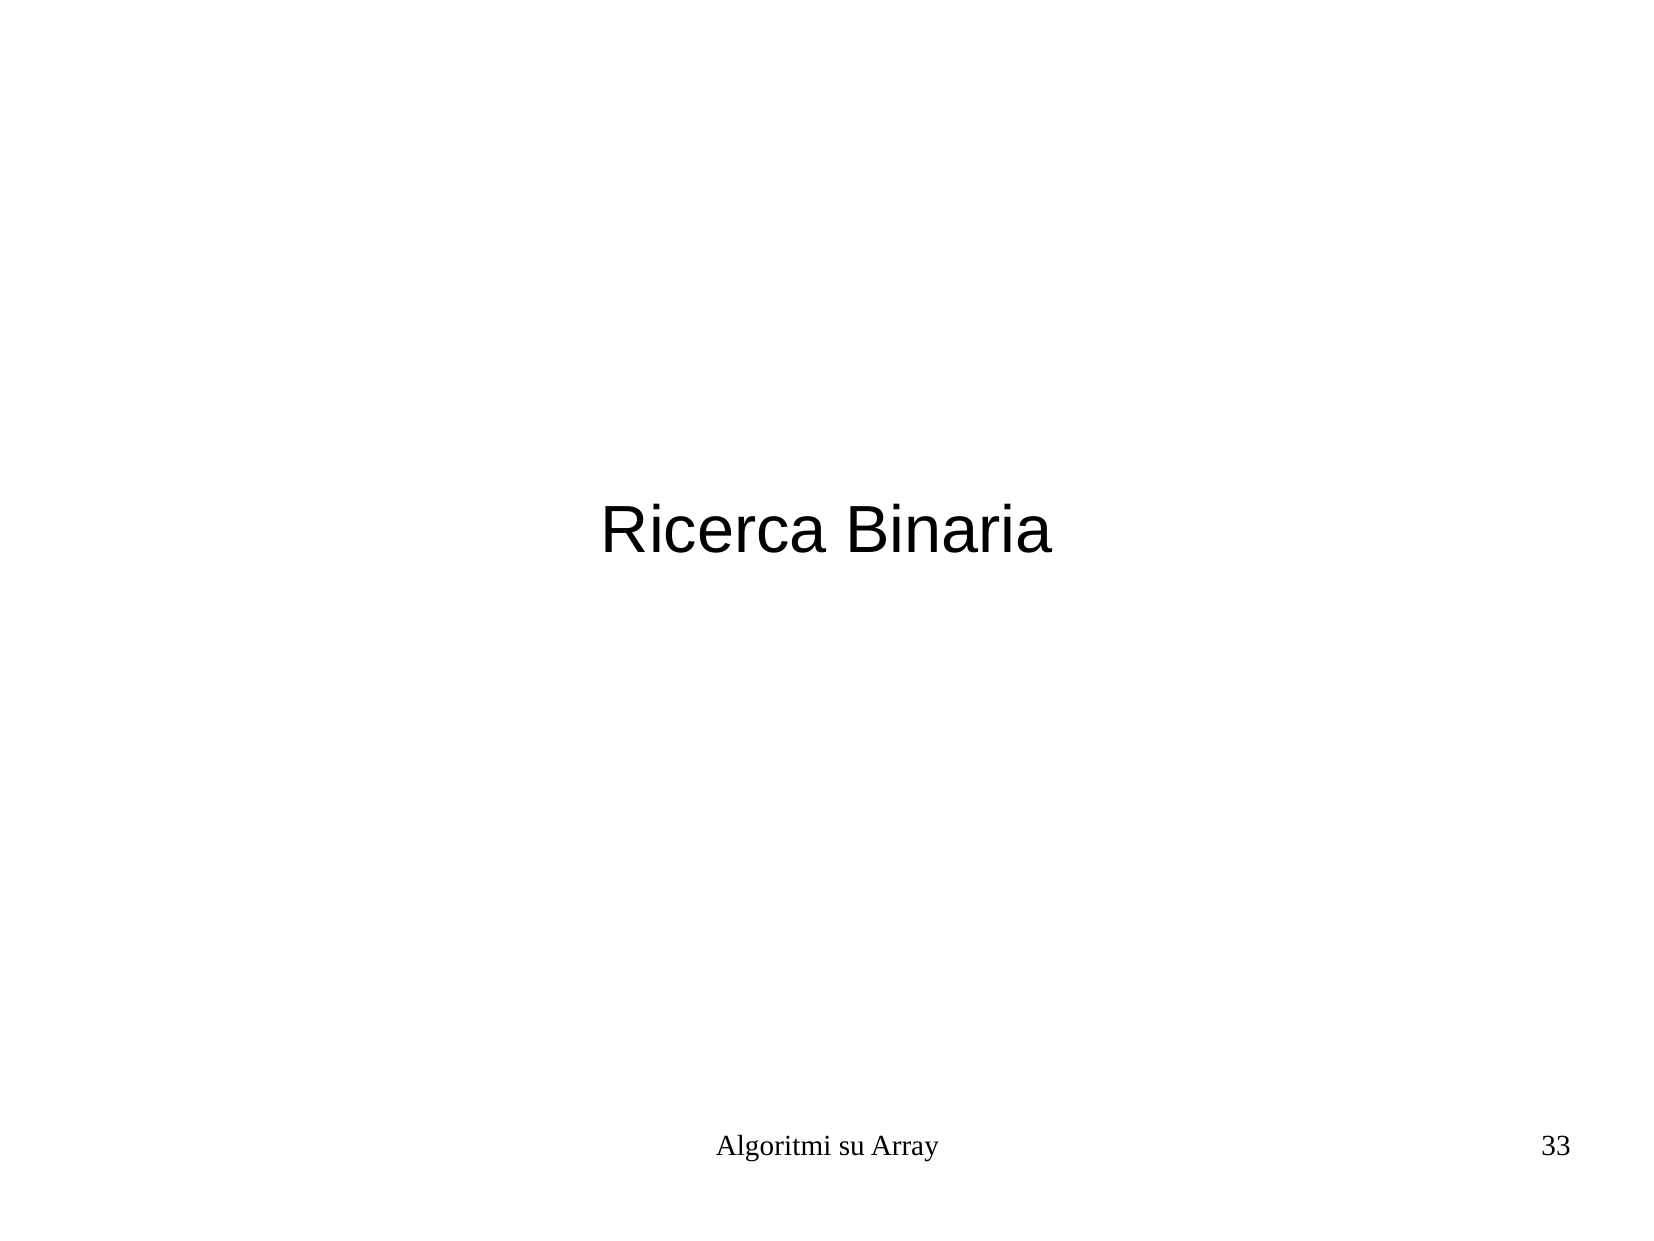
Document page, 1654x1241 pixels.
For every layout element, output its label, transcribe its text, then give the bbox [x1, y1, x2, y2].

subtitle Ricerca Binaria [82, 49, 1571, 1010]
